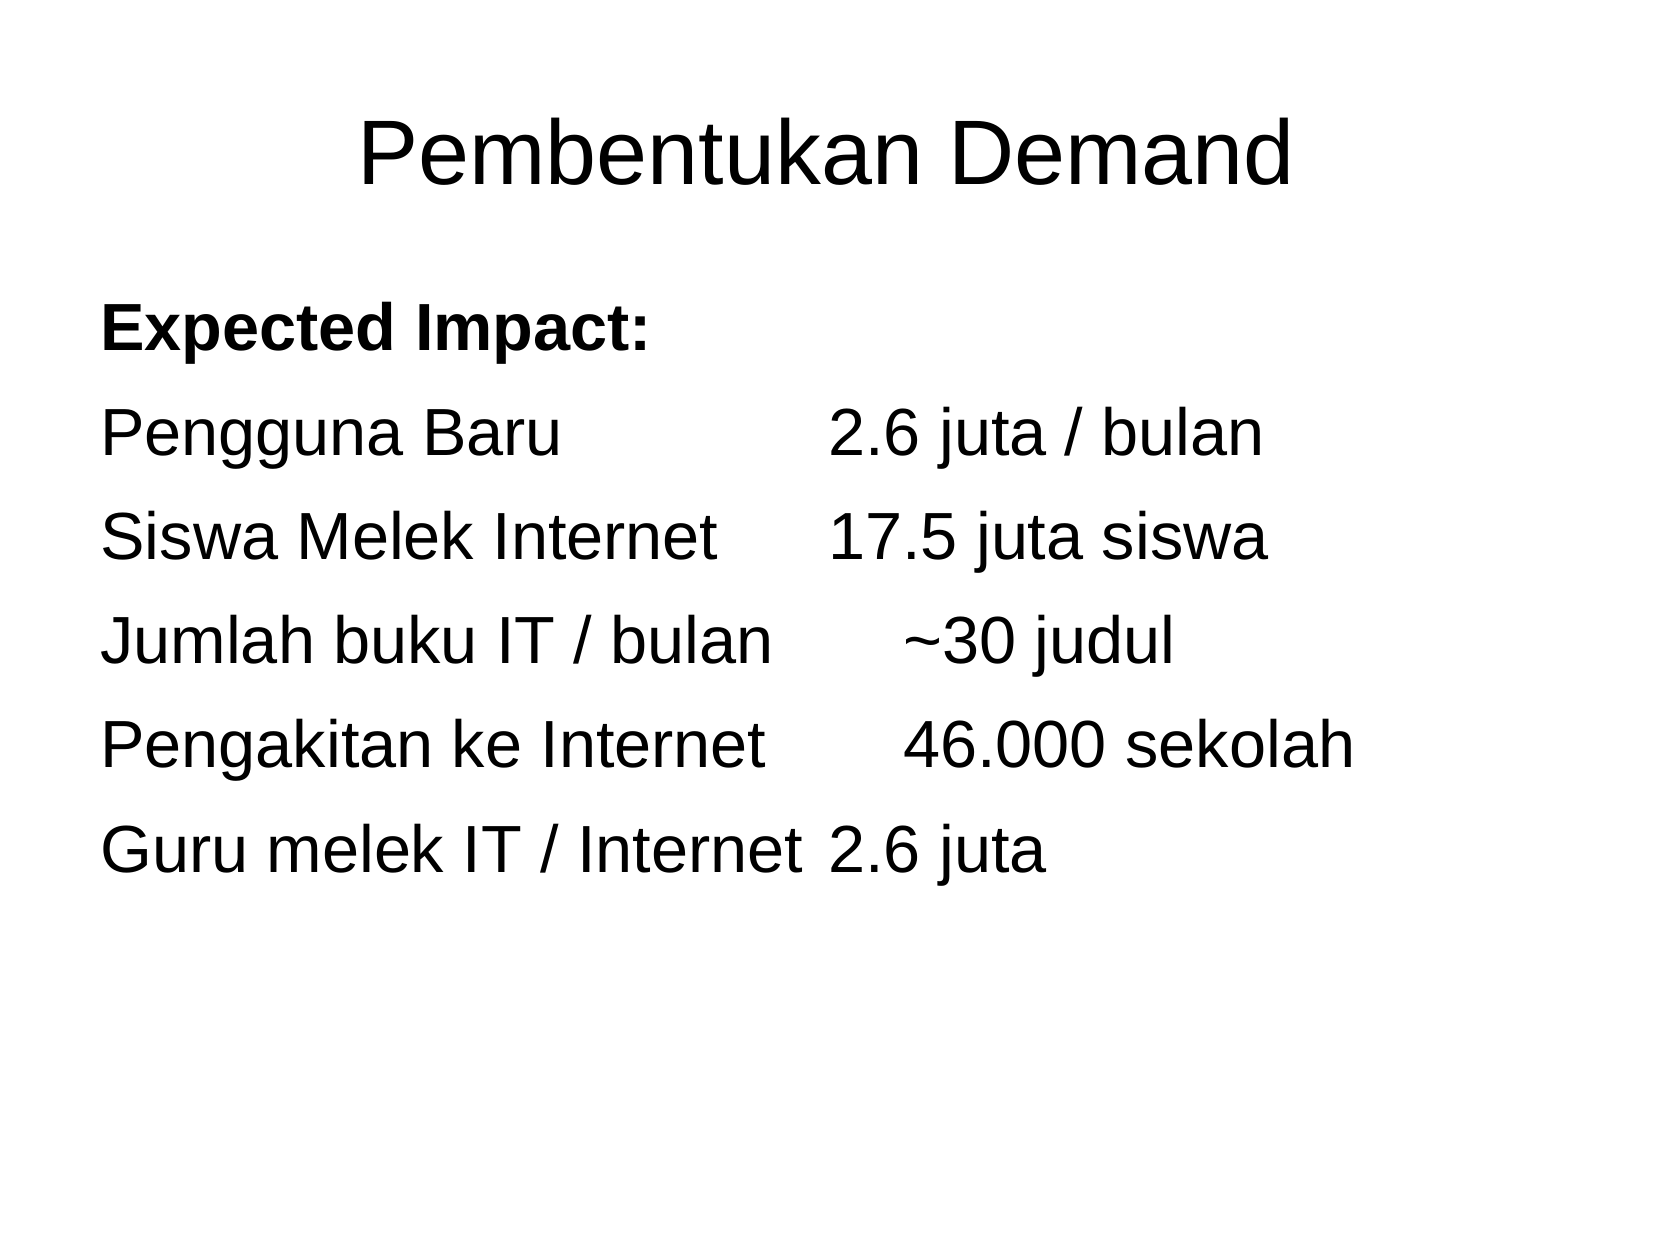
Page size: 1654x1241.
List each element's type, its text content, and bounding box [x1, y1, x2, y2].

title Pembentukan Demand [82, 56, 1571, 250]
list Expected Impact: Pengguna Baru 2.6 juta / bulan Siswa Melek Internet 17.5 juta siswa Jumlah buku IT / bulan ~30 judul Pengakitan ke Internet 46.000 sekolah Guru melek IT / Internet 2.6 juta [82, 290, 1571, 1094]
